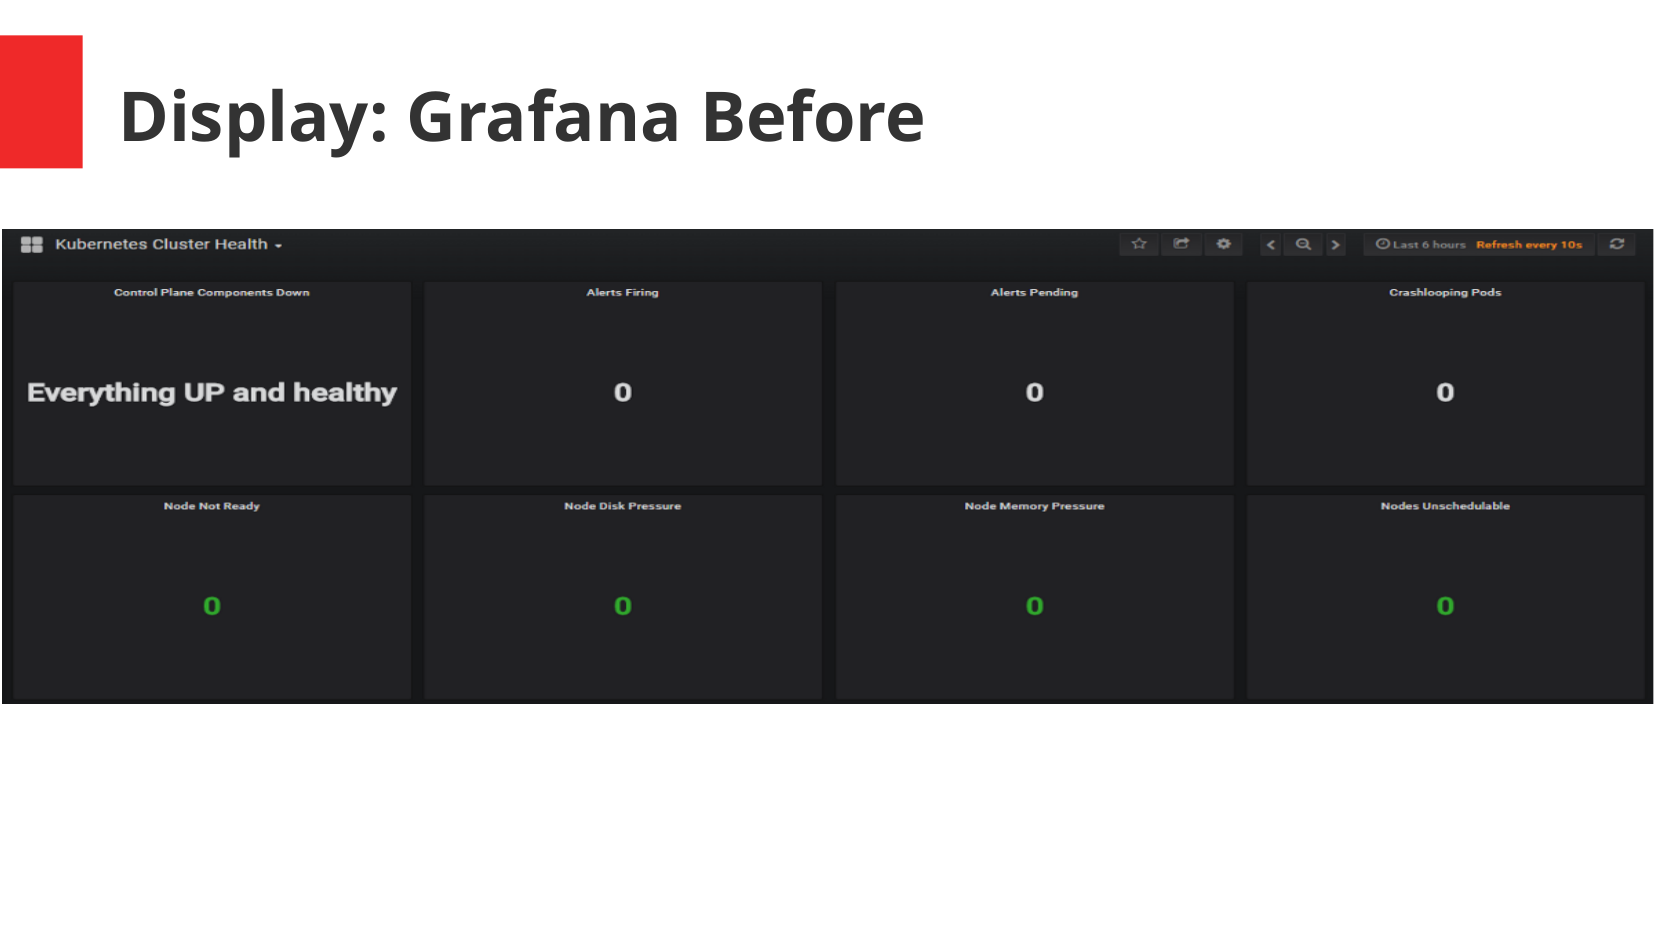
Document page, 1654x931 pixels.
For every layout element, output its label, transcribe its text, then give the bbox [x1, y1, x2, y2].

title Display: Grafana Before [118, 37, 1571, 193]
picture [2, 229, 1654, 704]
